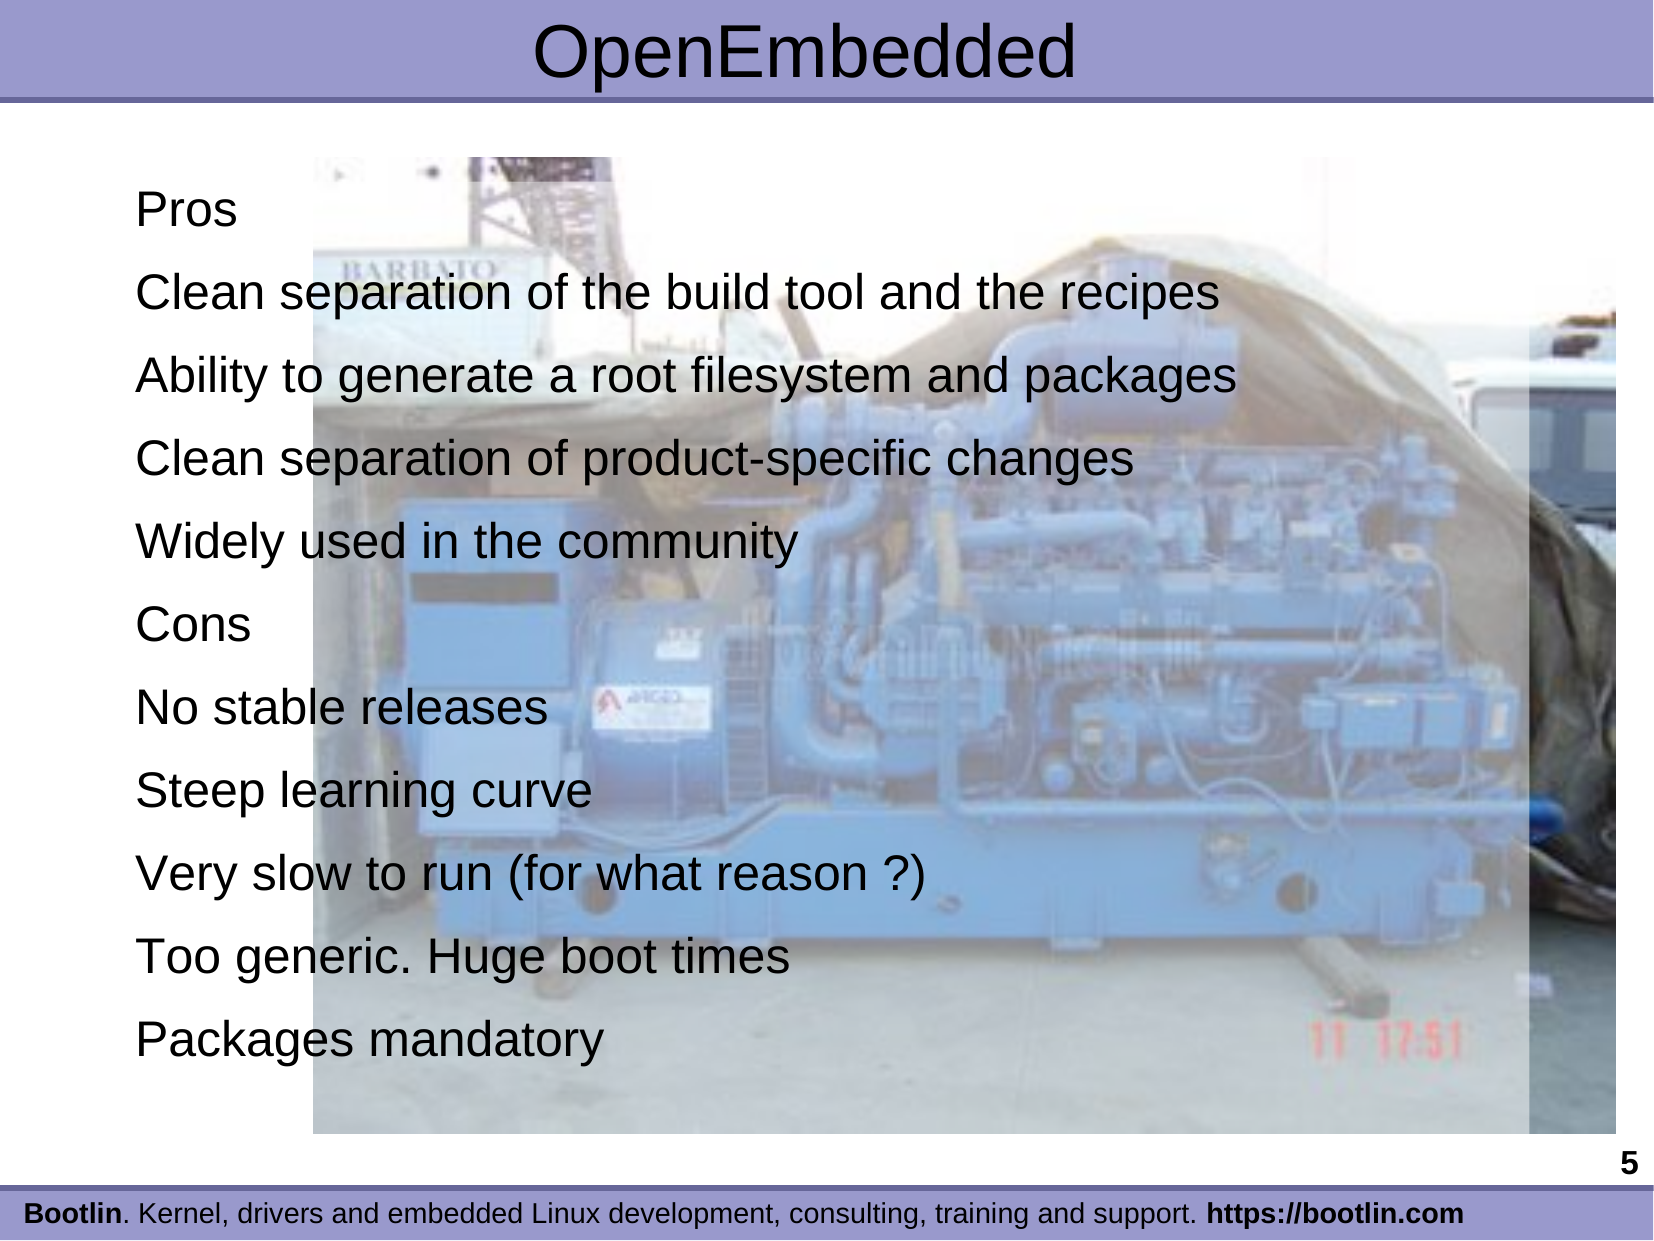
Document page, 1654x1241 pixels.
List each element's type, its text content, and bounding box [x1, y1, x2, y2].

picture [313, 157, 1616, 1134]
title OpenEmbedded [60, 4, 1551, 98]
list Pros Clean separation of the build tool and the recipes Ability to generate a root filesystem and packages Clean separation of product-specific changes Widely used in the community Cons No stable releases Steep learning curve Very slow to run (for what reason ?) Too generic. Huge boot times Packages mandatory [117, 181, 1530, 1136]
